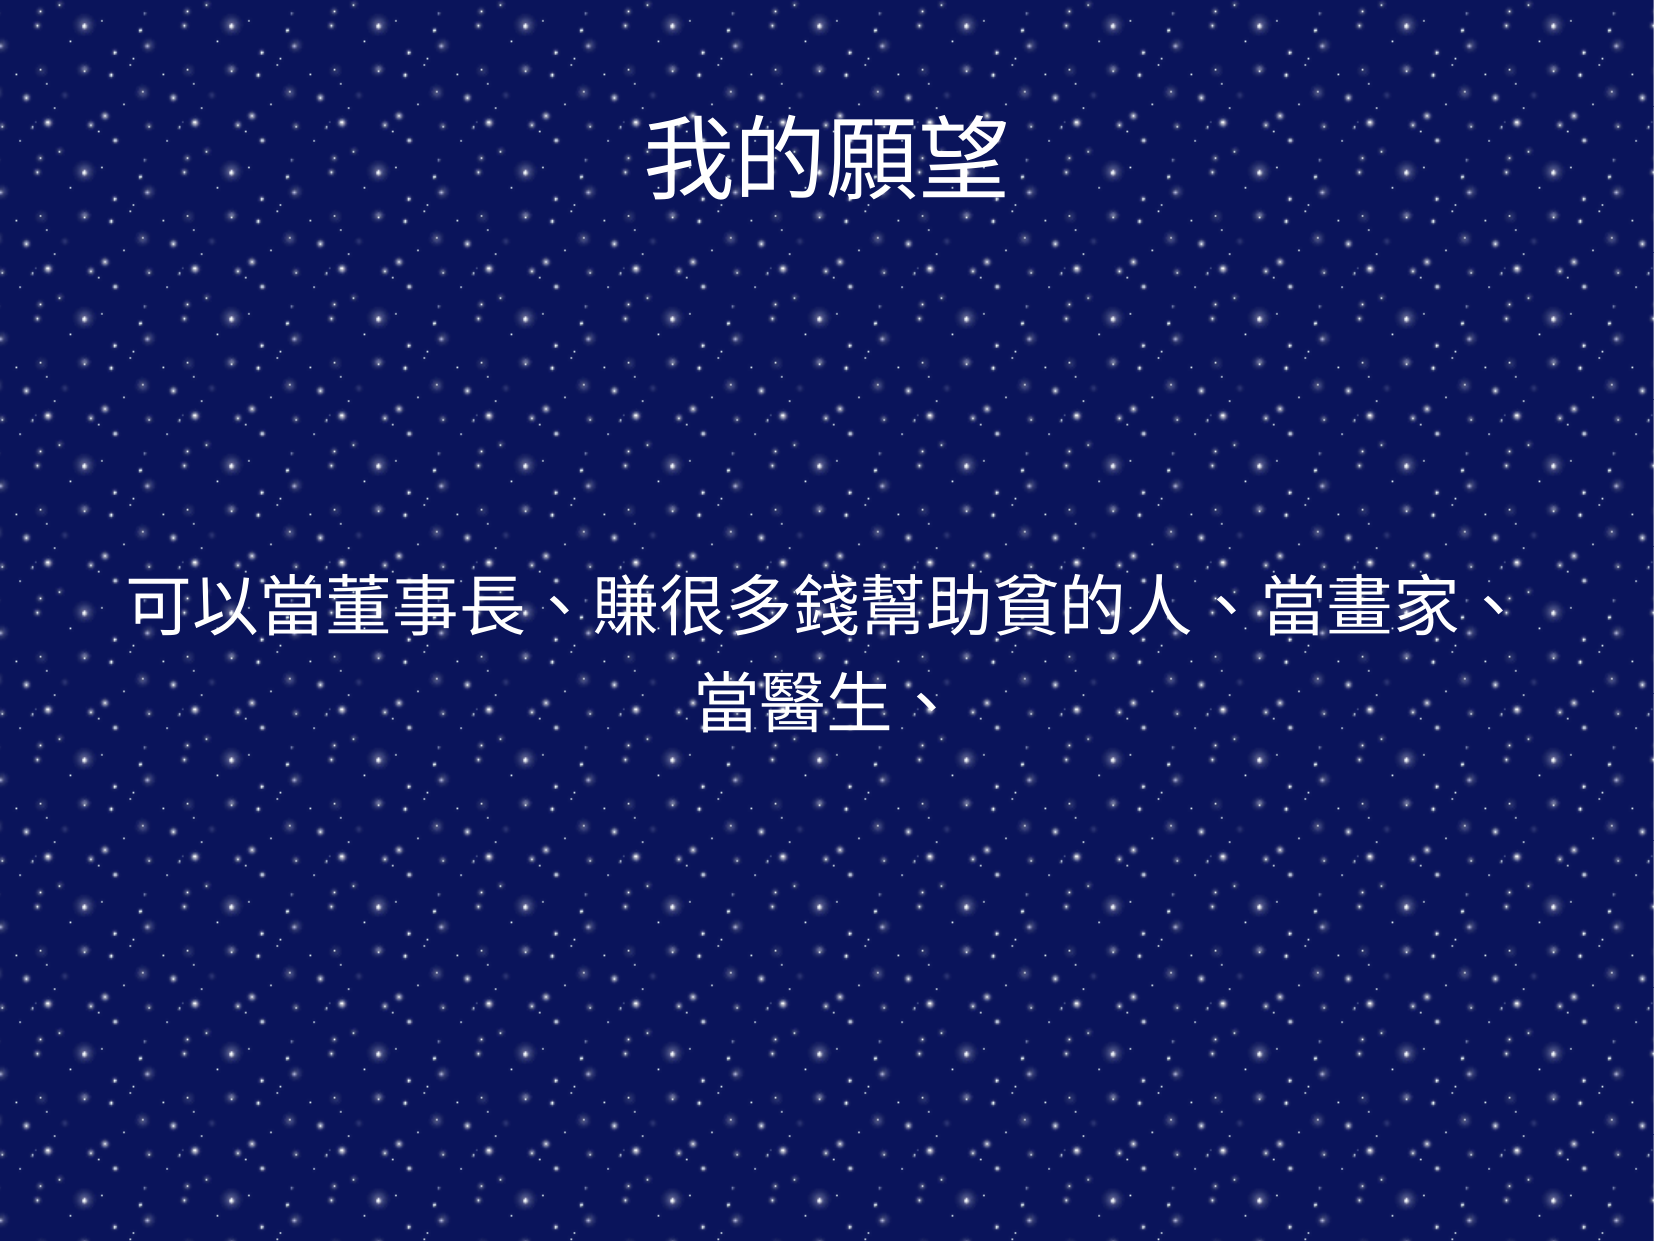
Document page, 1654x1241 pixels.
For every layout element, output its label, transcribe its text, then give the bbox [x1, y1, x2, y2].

title 我的願望 [82, 49, 1571, 257]
picture [0, 0, 1654, 1241]
subtitle 可以當董事長、賺很多錢幫助貧的人、當畫家、 當醫生、 [82, 290, 1571, 1010]
